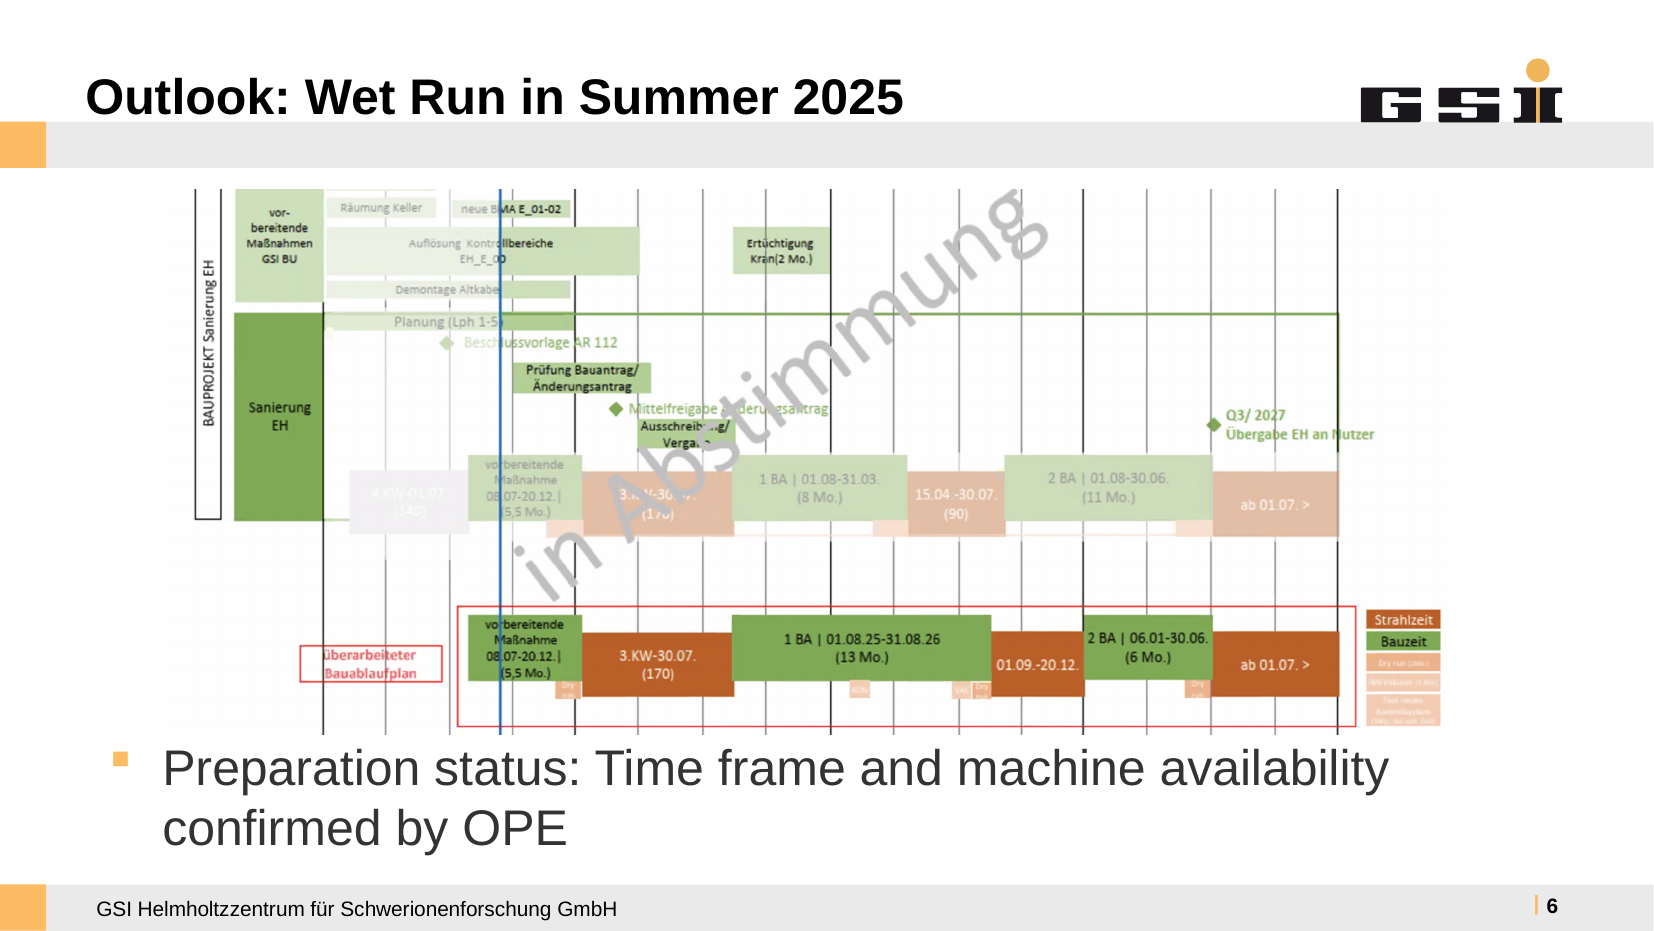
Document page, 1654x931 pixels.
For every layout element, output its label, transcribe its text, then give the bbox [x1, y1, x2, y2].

list Preparation status: Time frame and machine availability confirmed by OPE [76, 196, 1562, 862]
picture [169, 189, 1448, 735]
title Outlook: Wet Run in Summer 2025 [70, 55, 1081, 132]
picture [1359, 56, 1564, 125]
